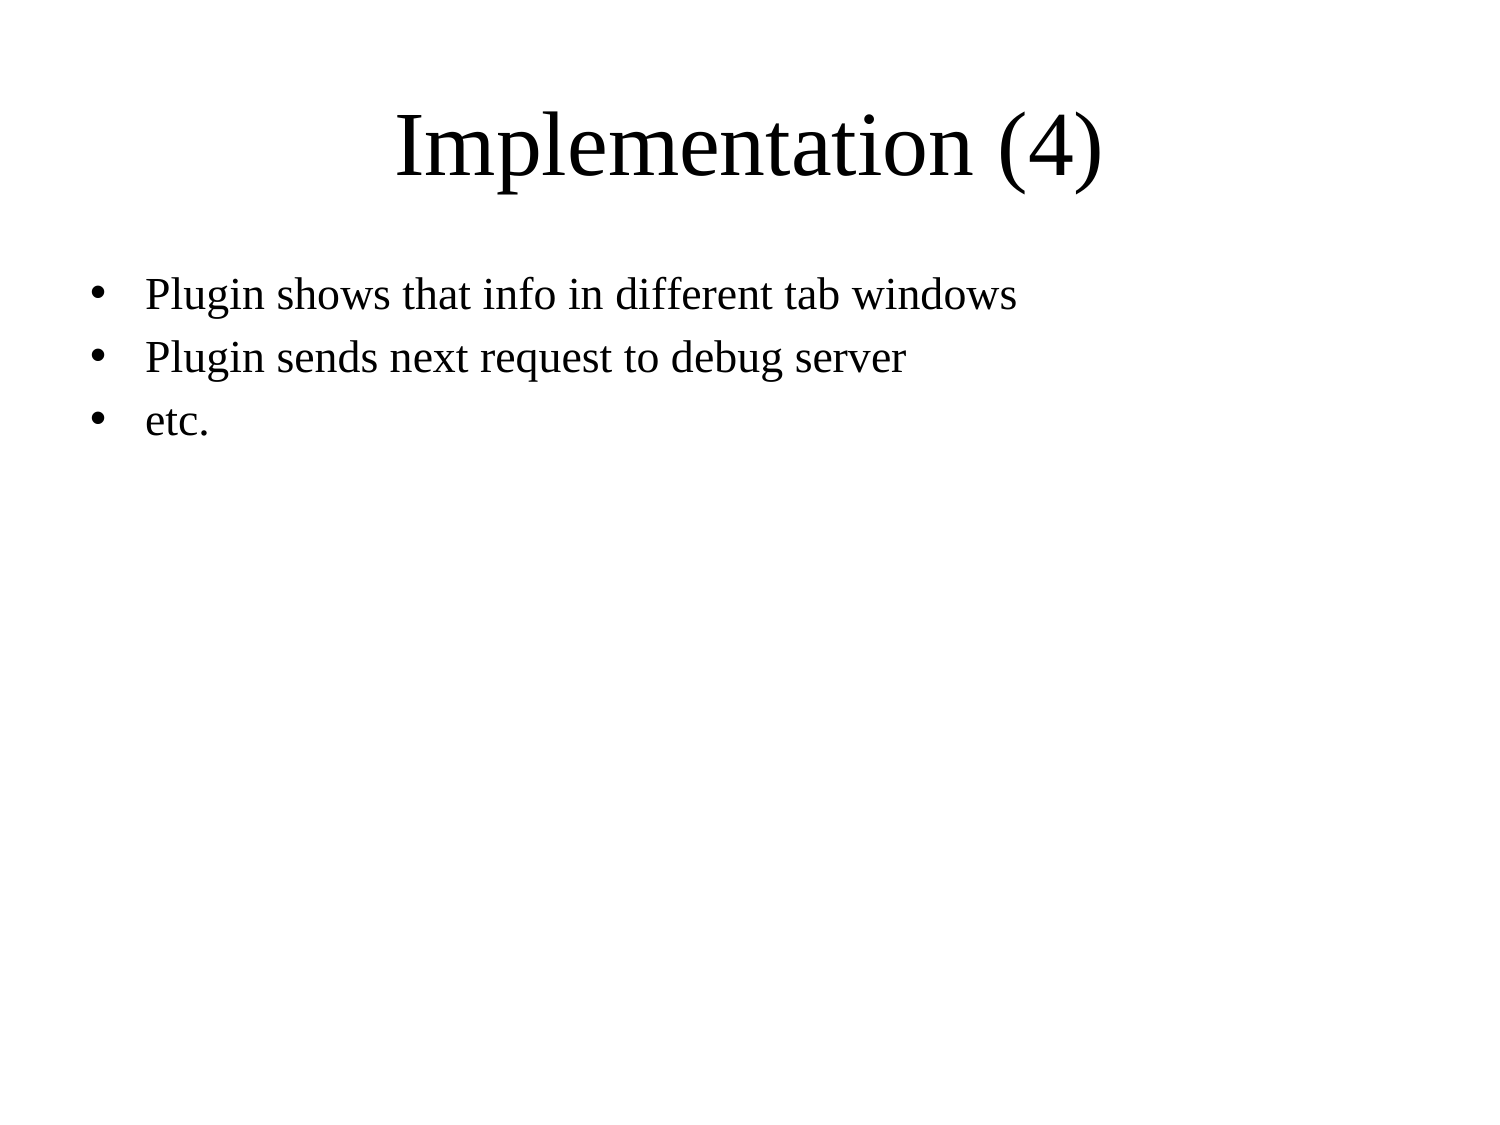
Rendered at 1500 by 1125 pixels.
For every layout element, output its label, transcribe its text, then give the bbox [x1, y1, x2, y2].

text_box Plugin shows that info in different tab windows Plugin sends next request to debug server etc. [75, 262, 1426, 1101]
text_box Implementation (4) [75, 45, 1426, 233]
